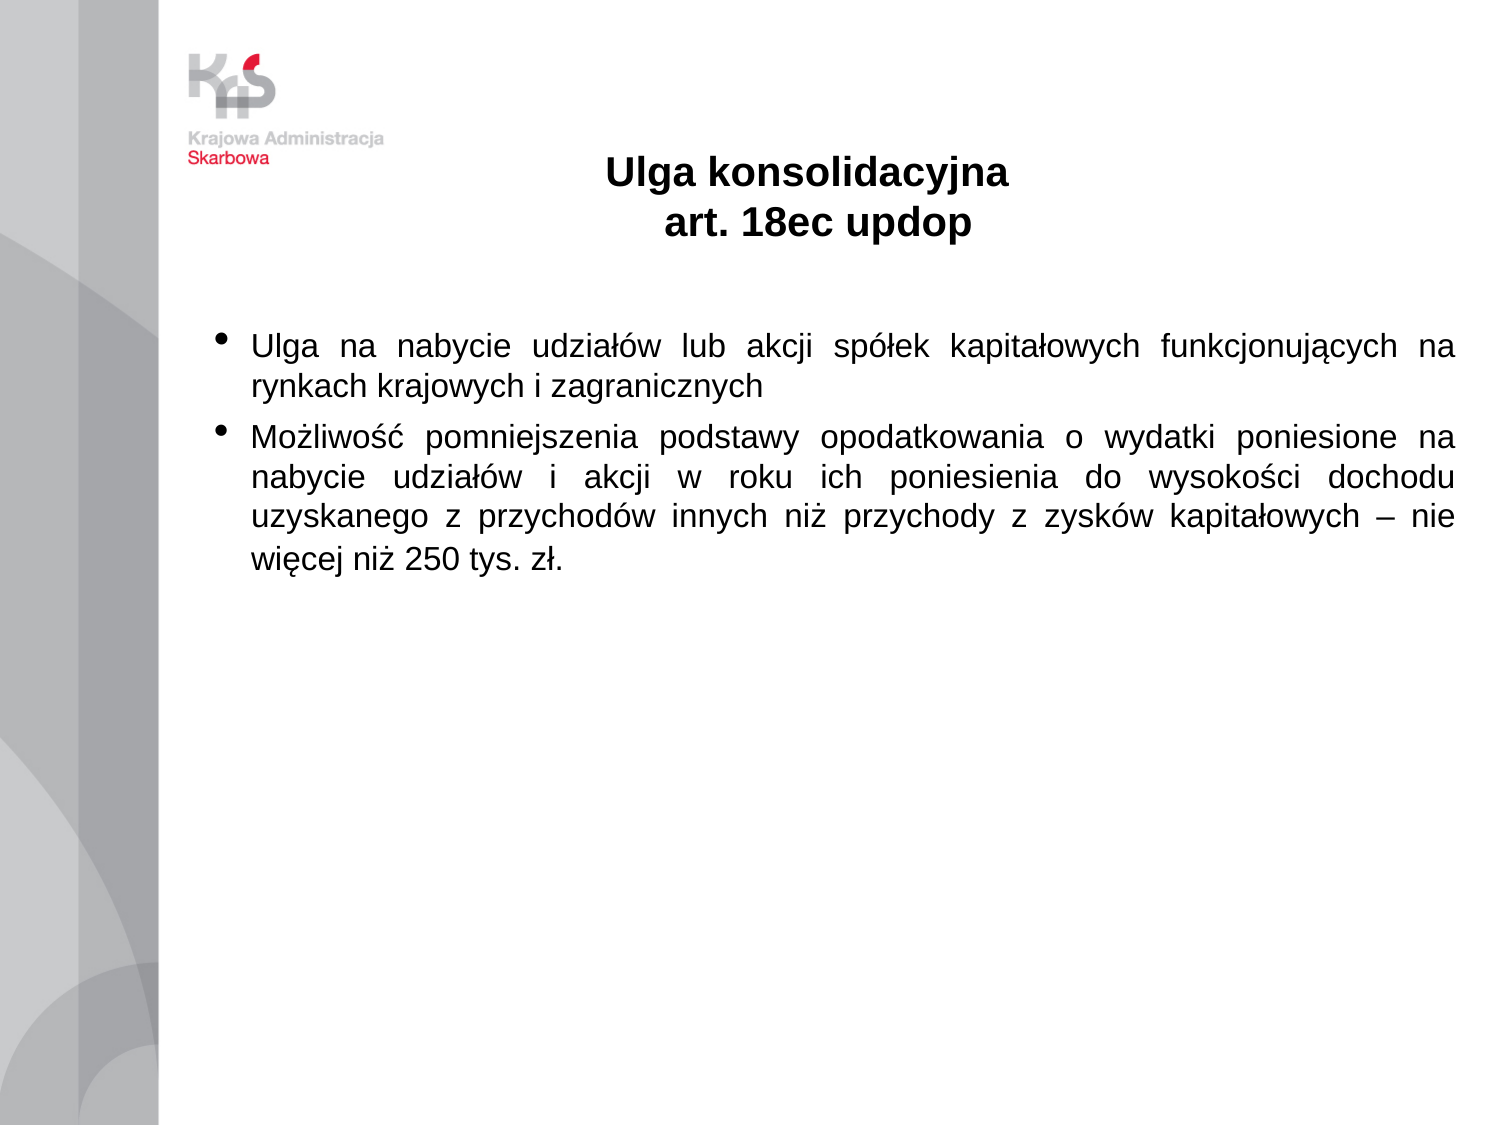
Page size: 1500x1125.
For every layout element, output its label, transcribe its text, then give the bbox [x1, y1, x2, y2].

picture [0, 0, 1500, 1125]
text_box Ulga na nabycie udziałów lub akcji spółek kapitałowych funkcjonujących na rynkach krajowych i zagranicznych Możliwość pomniejszenia podstawy opodatkowania o wydatki poniesione na nabycie udziałów i akcji w roku ich poniesienia do wysokości dochodu uzyskanego z przychodów innych niż przychody z zysków kapitałowych – nie więcej niż 250 tys. zł. [200, 261, 1473, 1004]
text_box Ulga konsolidacyjna art. 18ec updop [177, 137, 1449, 296]
